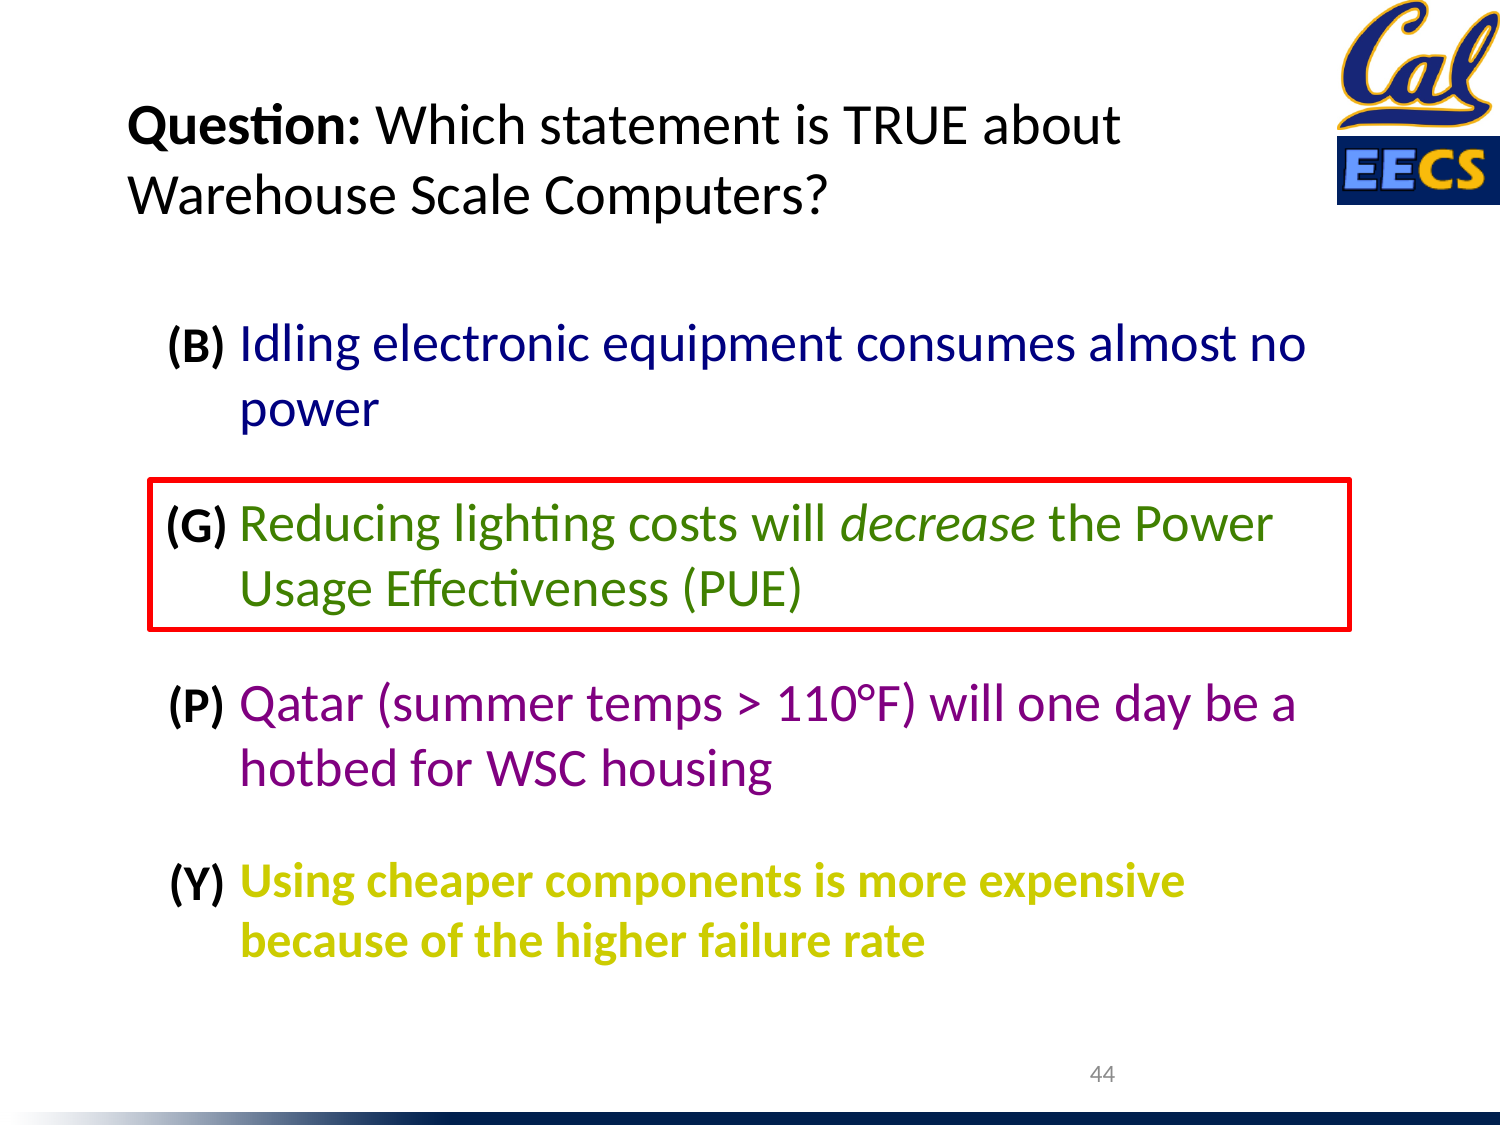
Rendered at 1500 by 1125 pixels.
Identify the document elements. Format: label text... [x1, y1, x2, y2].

text_box (G) [153, 485, 243, 560]
picture [1337, 0, 1500, 130]
text_box Question: Which statement is TRUE about Warehouse Scale Computers? [112, 79, 1313, 234]
text_box (P) [152, 665, 241, 740]
picture [0, 1112, 1500, 1125]
text_box Qatar (summer temps > 110°F) will one day be a hotbed for WSC housing [225, 659, 1325, 805]
text_box (Y) [153, 843, 241, 919]
picture [1337, 136, 1500, 205]
text_box Reducing lighting costs will decrease the Power Usage Effectiveness (PUE) [225, 483, 1325, 625]
text_box (B) [151, 305, 241, 380]
slide_number <number> [1074, 1042, 1425, 1103]
text_box Using cheaper components is more expensive because of the higher failure rate [225, 839, 1325, 975]
text_box Idling electronic equipment consumes almost no power [224, 299, 1325, 445]
